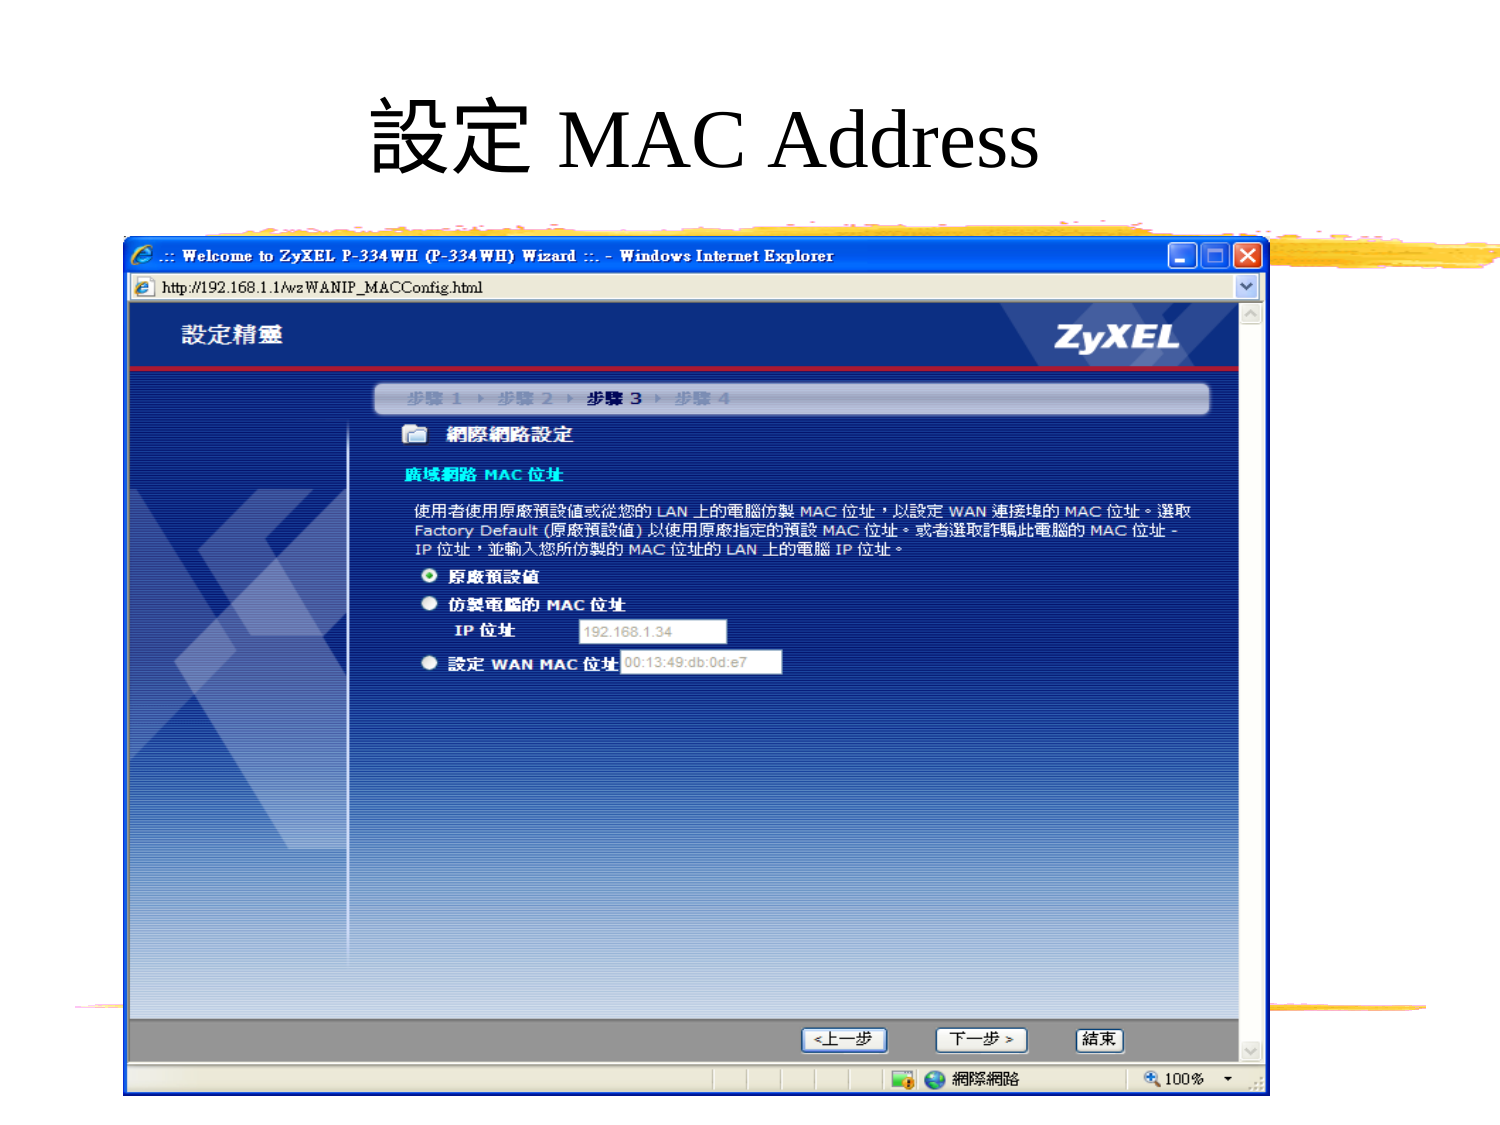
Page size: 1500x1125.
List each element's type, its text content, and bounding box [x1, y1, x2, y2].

picture [75, 215, 1500, 1096]
title 設定MAC Address [66, 44, 1342, 218]
